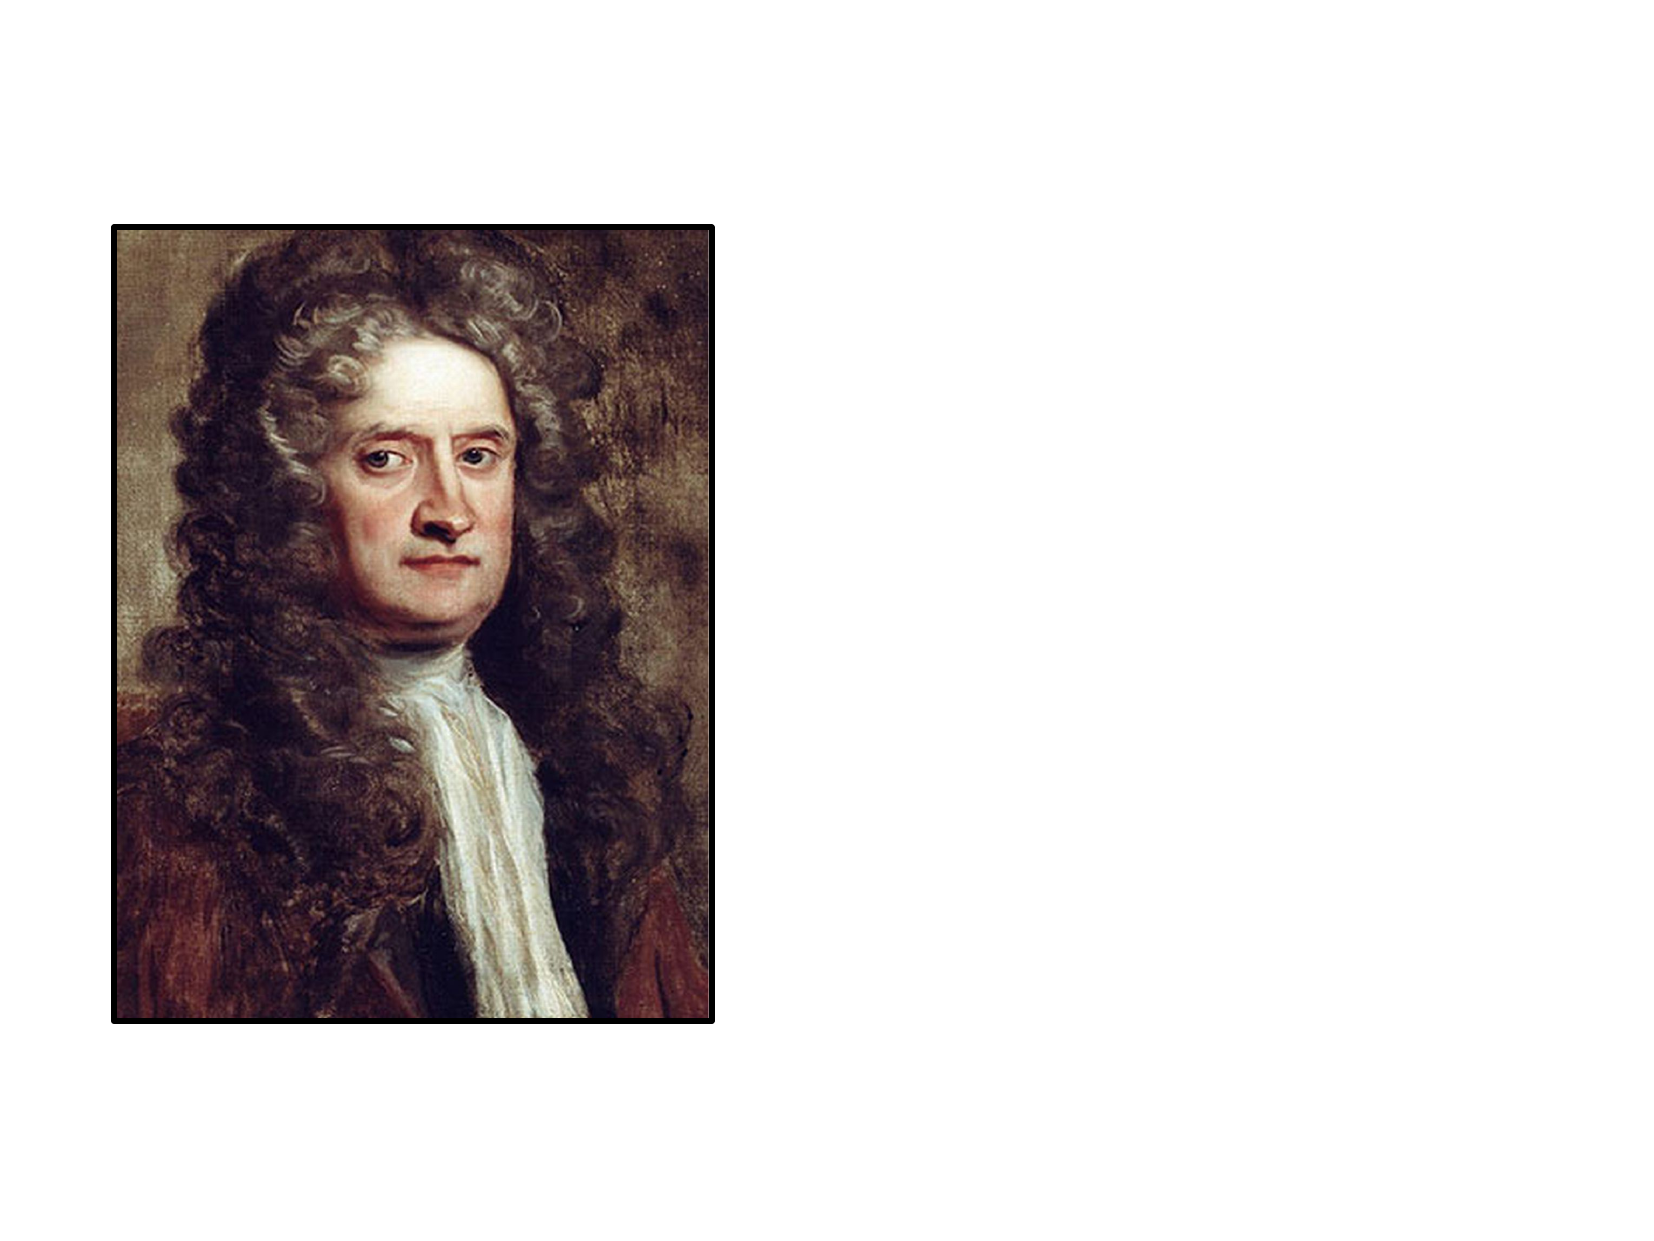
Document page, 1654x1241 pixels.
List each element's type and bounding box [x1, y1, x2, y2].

picture [116, 230, 709, 1019]
